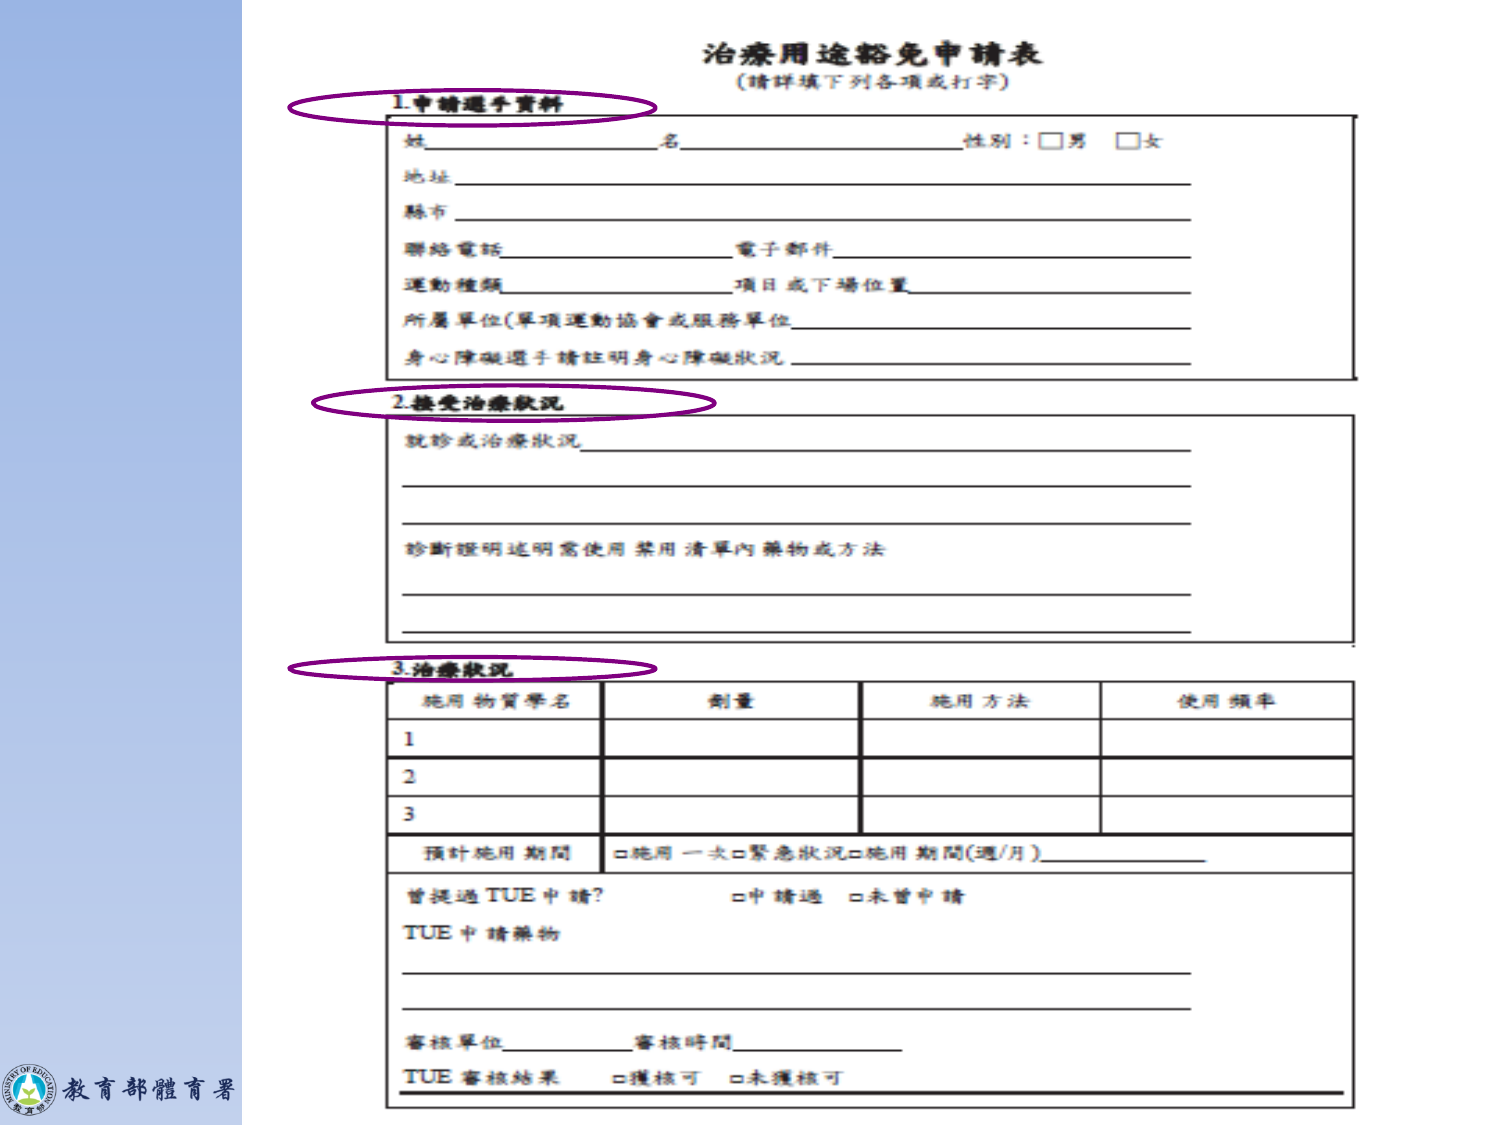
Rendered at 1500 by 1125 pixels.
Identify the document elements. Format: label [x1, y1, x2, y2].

picture [242, 0, 1500, 1125]
